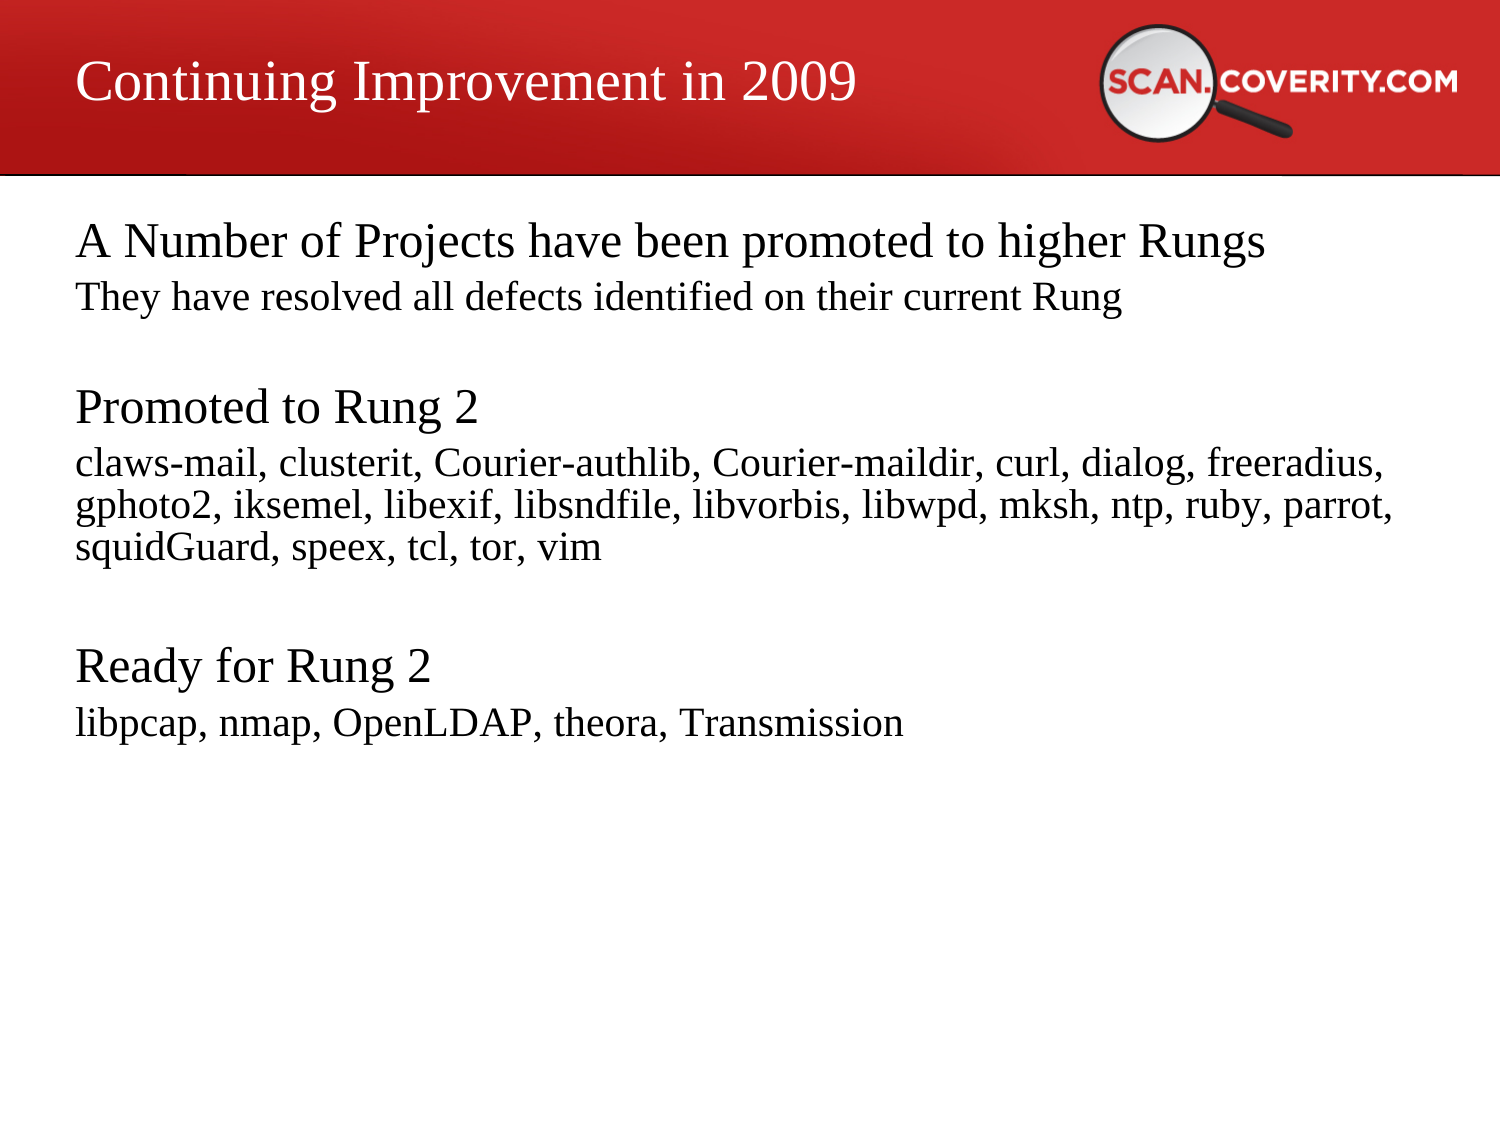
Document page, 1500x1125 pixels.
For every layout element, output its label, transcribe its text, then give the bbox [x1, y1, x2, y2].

list A Number of Projects have been promoted to higher Rungs They have resolved all defects identified on their current Rung Promoted to Rung 2 claws-mail, clusterit, Courier-authlib, Courier-maildir, curl, dialog, freeradius, gphoto2, iksemel, libexif, libsndfile, libvorbis, libwpd, mksh, ntp, ruby, parrot, squidGuard, speex, tcl, tor, vim Ready for Rung 2 libpcap, nmap, OpenLDAP, theora, Transmission [74, 212, 1425, 980]
title Continuing Improvement in 2009 [75, 24, 1100, 142]
picture [0, 0, 1500, 174]
